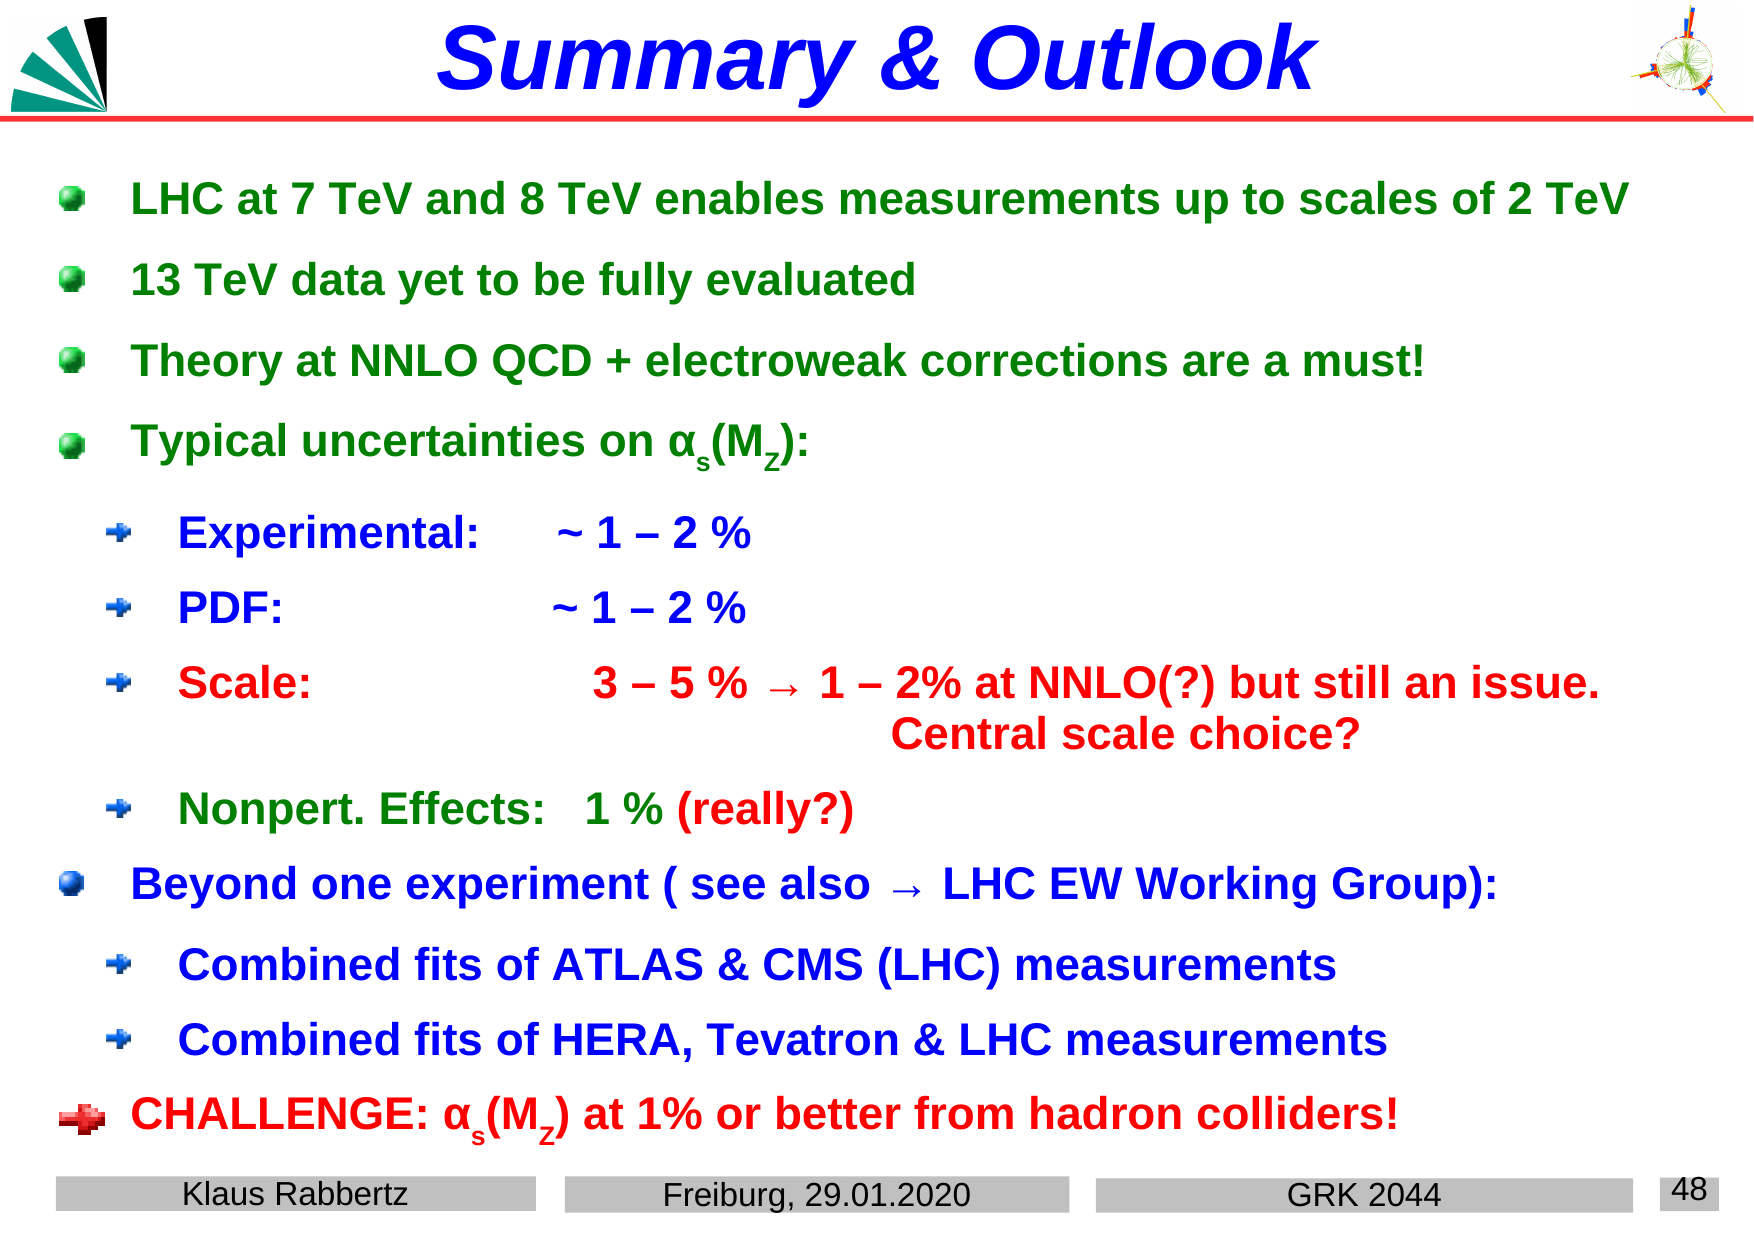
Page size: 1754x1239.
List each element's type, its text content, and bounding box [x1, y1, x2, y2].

picture [1631, 5, 1739, 113]
list LHC at 7 TeV and 8 TeV enables measurements up to scales of 2 TeV 13 TeV data yet to be fully evaluated Theory at NNLO QCD + electroweak corrections are a must! Typical uncertainties on αs(MZ): Experimental: ~ 1 – 2 % PDF: ~ 1 – 2 % Scale: 3 – 5 % → 1 – 2% at NNLO(?) but still an issue. Central scale choice? Nonpert. Effects: 1 % (really?) Beyond one experiment ( see also → LHC EW Working Group): Combined fits of ATLAS & CMS (LHC) measurements Combined fits of HERA, Tevatron & LHC measurements CHALLENGE: αs(MZ) at 1% or better from hadron colliders! [47, 172, 1731, 1151]
picture [11, 17, 107, 113]
title Summary & Outlook [124, 0, 1630, 116]
